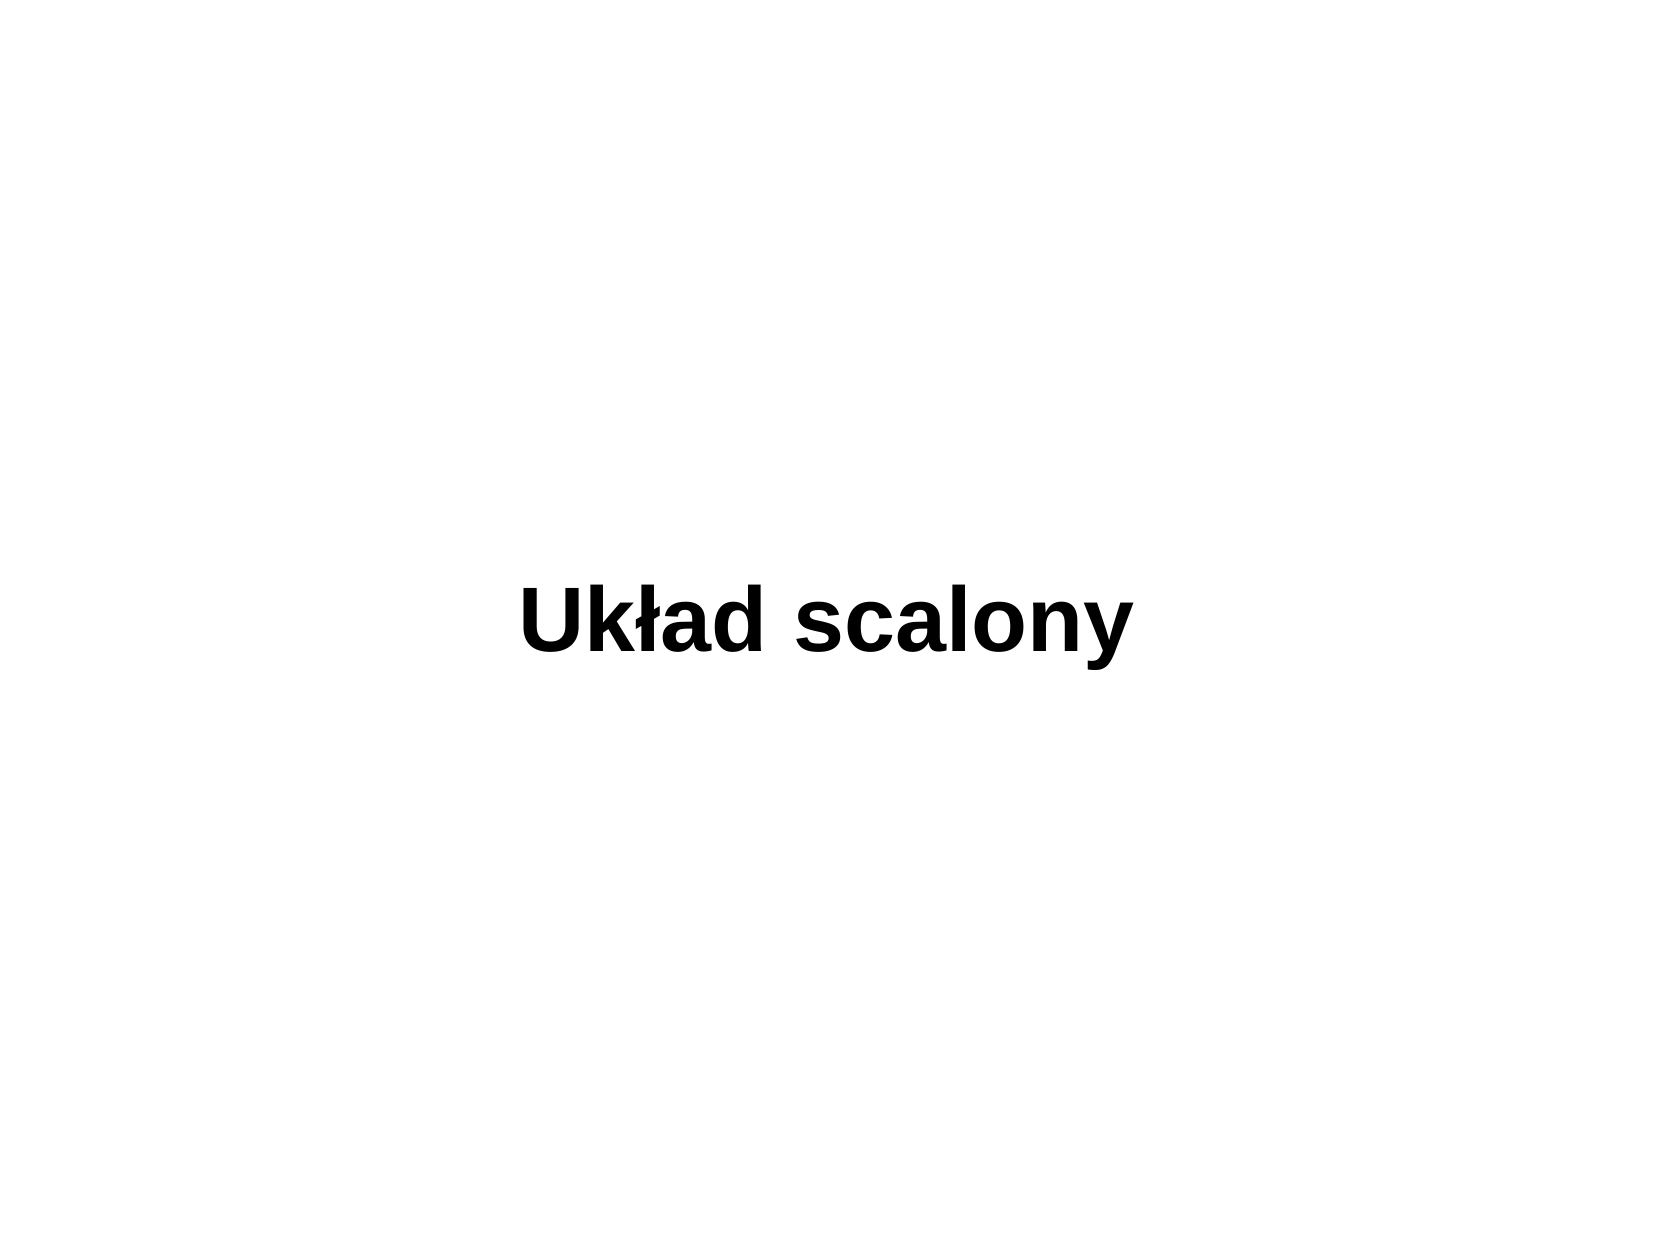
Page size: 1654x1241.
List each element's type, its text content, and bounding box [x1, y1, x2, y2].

title Układ scalony [82, 516, 1571, 724]
